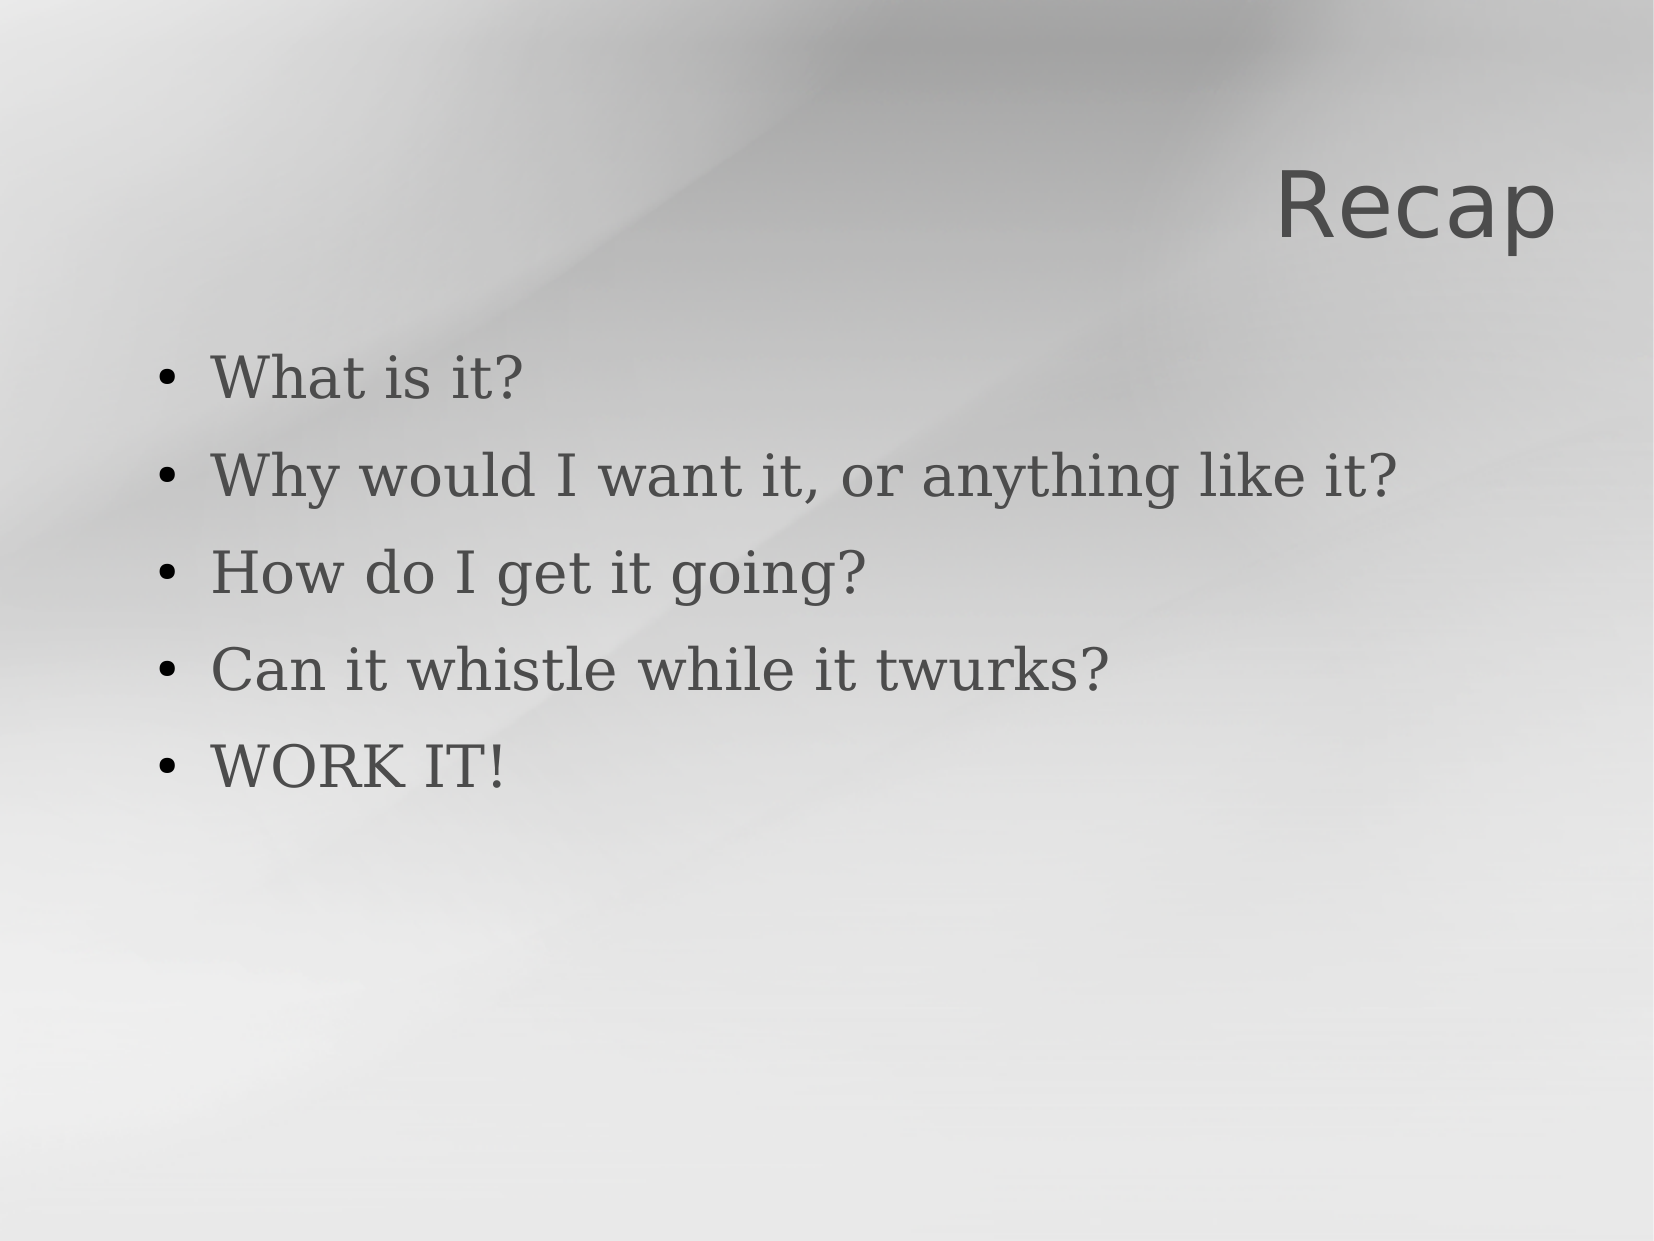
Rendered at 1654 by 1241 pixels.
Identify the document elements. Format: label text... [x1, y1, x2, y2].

list What is it? Why would I want it, or anything like it? How do I get it going? Can it whistle while it twurks? WORK IT! [121, 344, 1534, 1127]
title Recap [70, 102, 1559, 310]
picture [0, 0, 1654, 1241]
